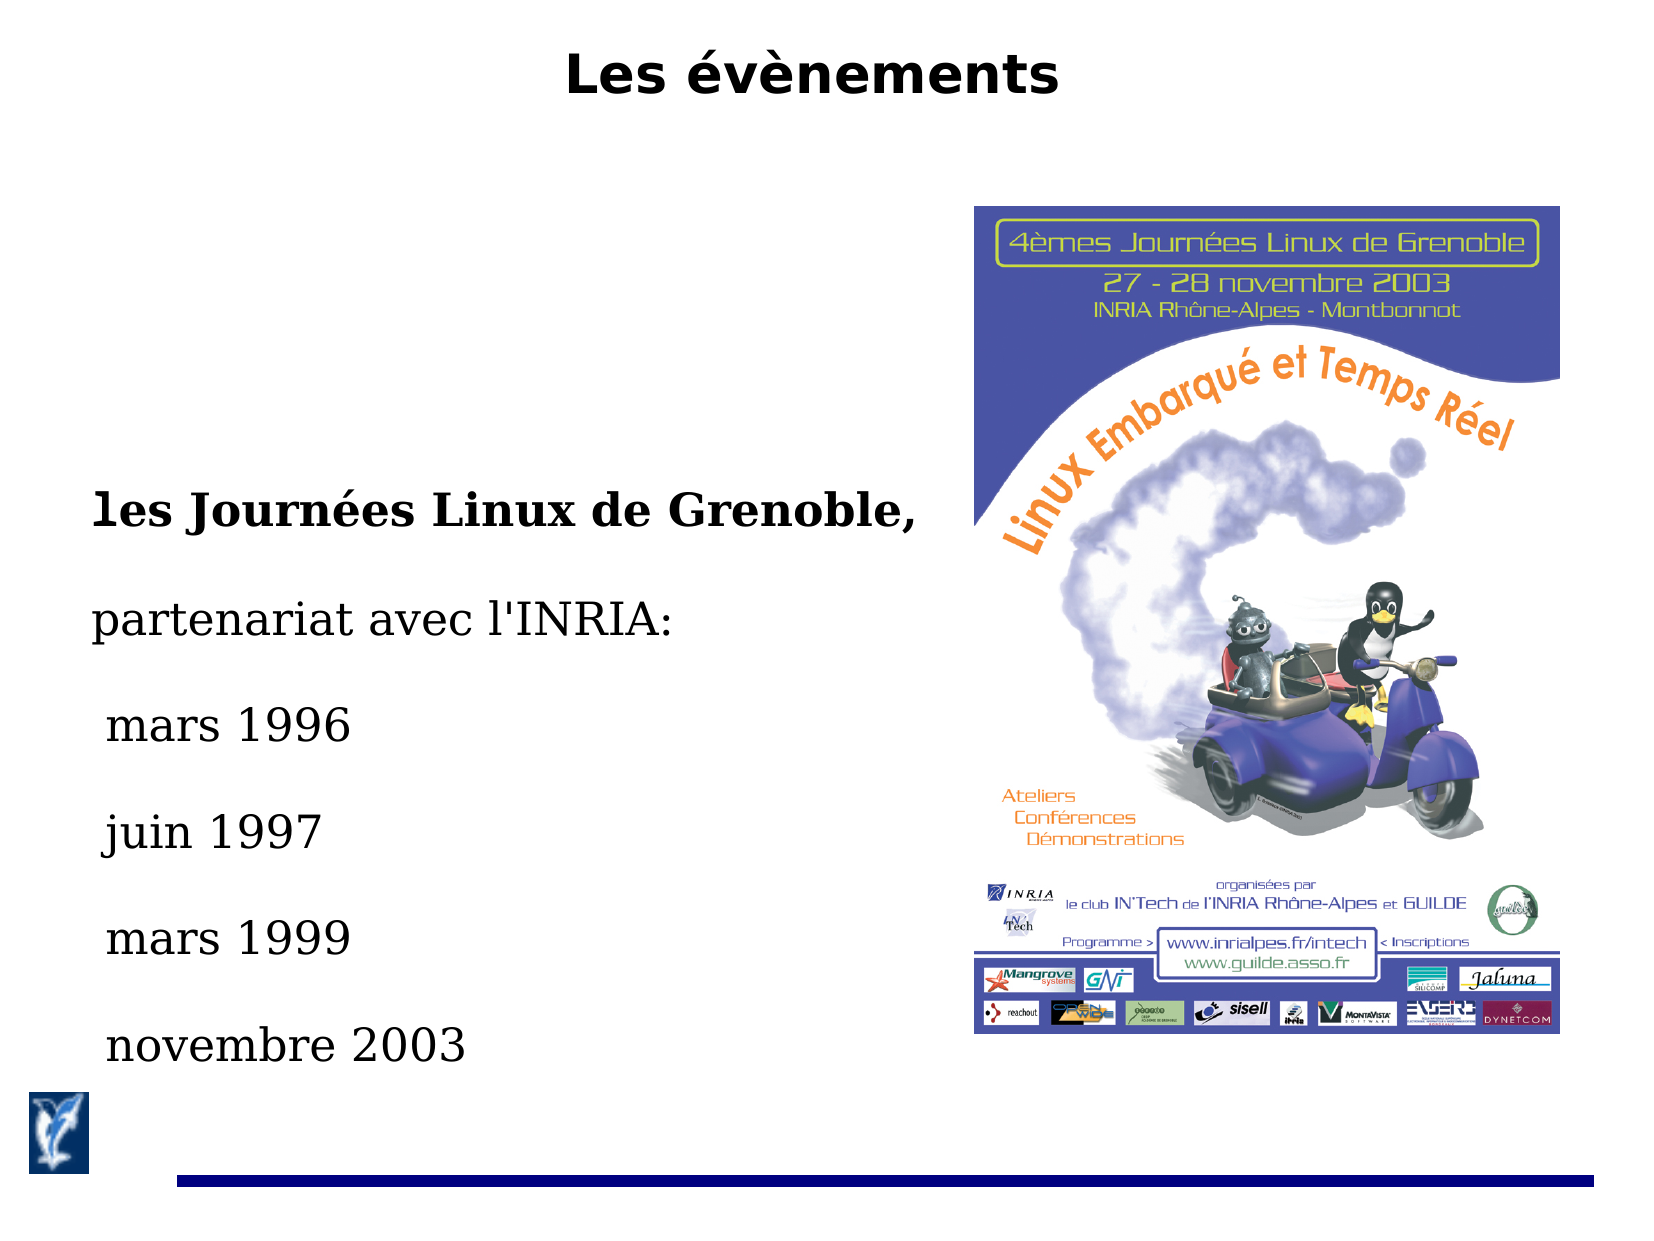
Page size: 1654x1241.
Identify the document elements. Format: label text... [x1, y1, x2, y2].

picture [974, 206, 1560, 1034]
picture [29, 1092, 89, 1174]
text_box Les évènements [31, 36, 1595, 202]
text_box les Journées Linux de Grenoble, partenariat avec l'INRIA: mars 1996 juin 1997 mars 1999 novembre 2003 [76, 407, 1595, 1062]
